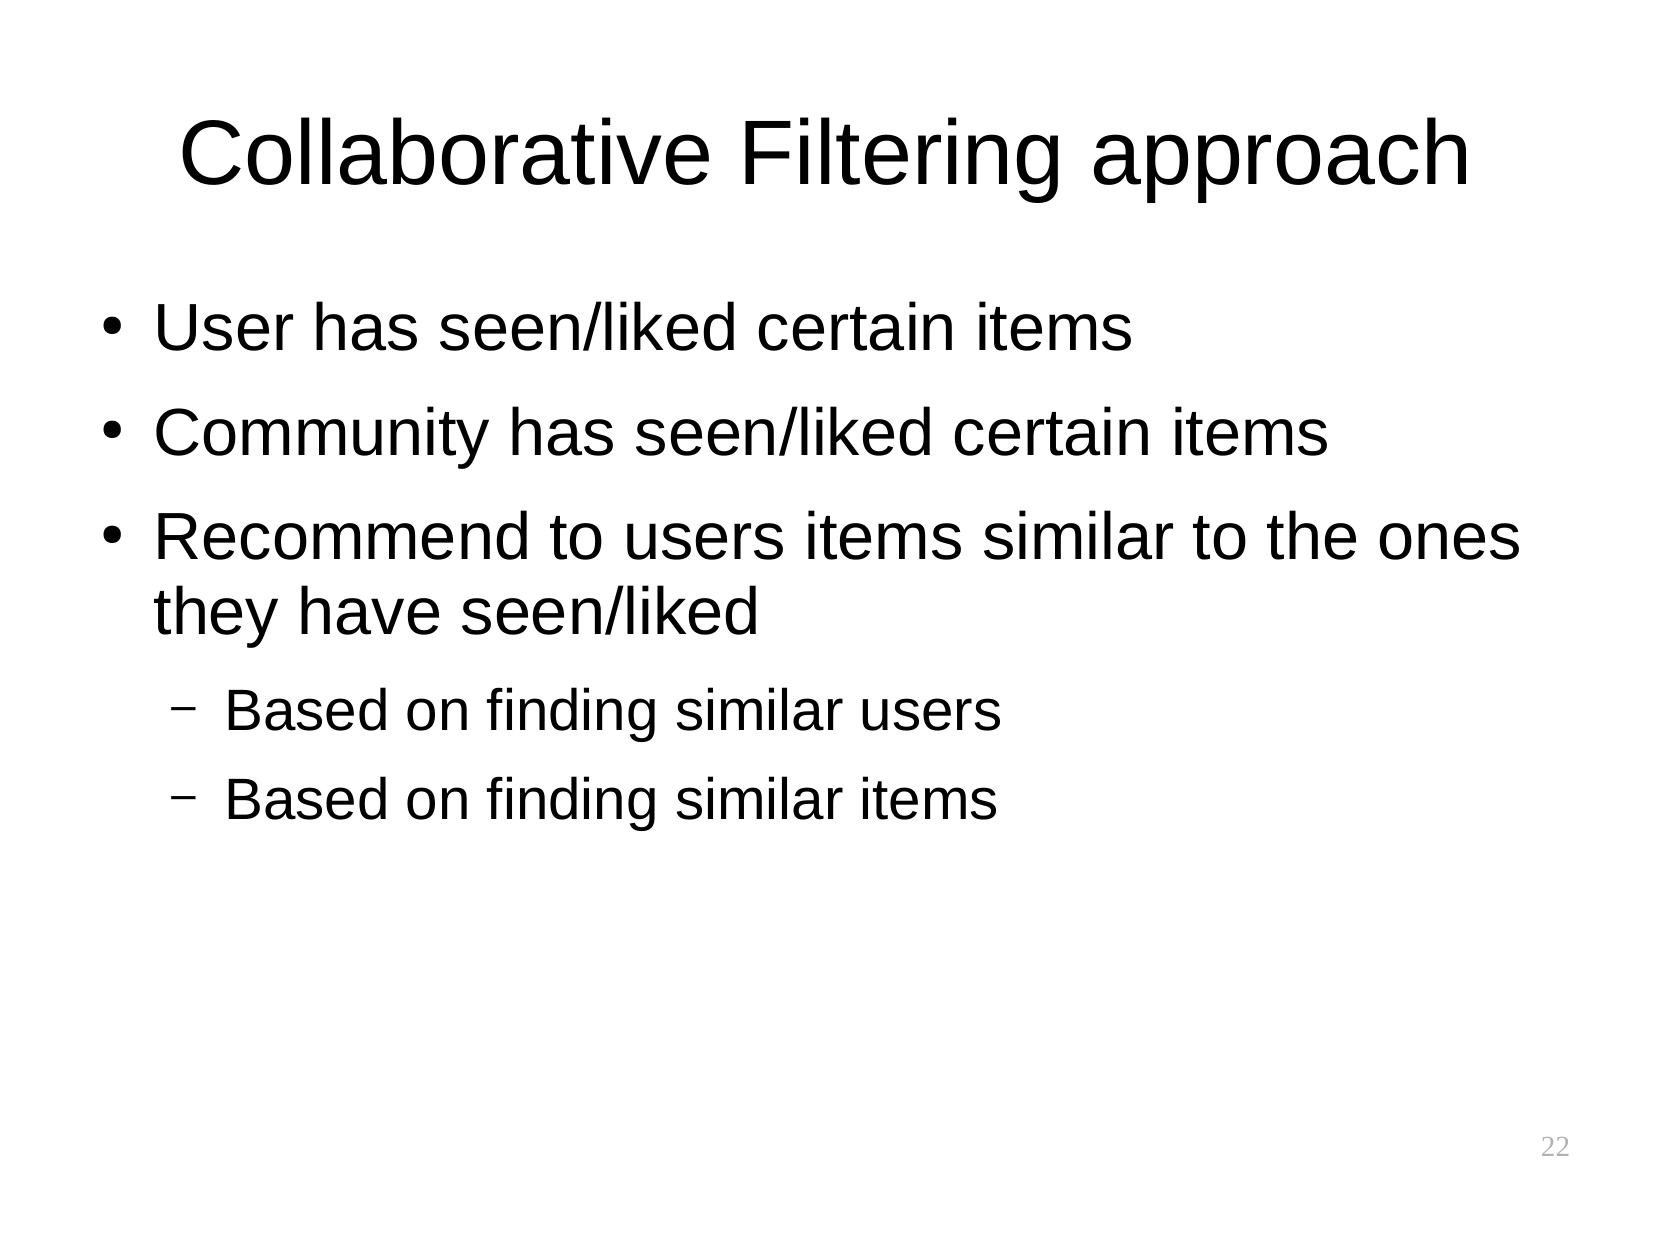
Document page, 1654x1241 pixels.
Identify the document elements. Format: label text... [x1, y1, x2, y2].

list User has seen/liked certain items Community has seen/liked certain items Recommend to users items similar to the ones they have seen/liked Based on finding similar users Based on finding similar items [82, 290, 1571, 1010]
title Collaborative Filtering approach [82, 49, 1571, 257]
